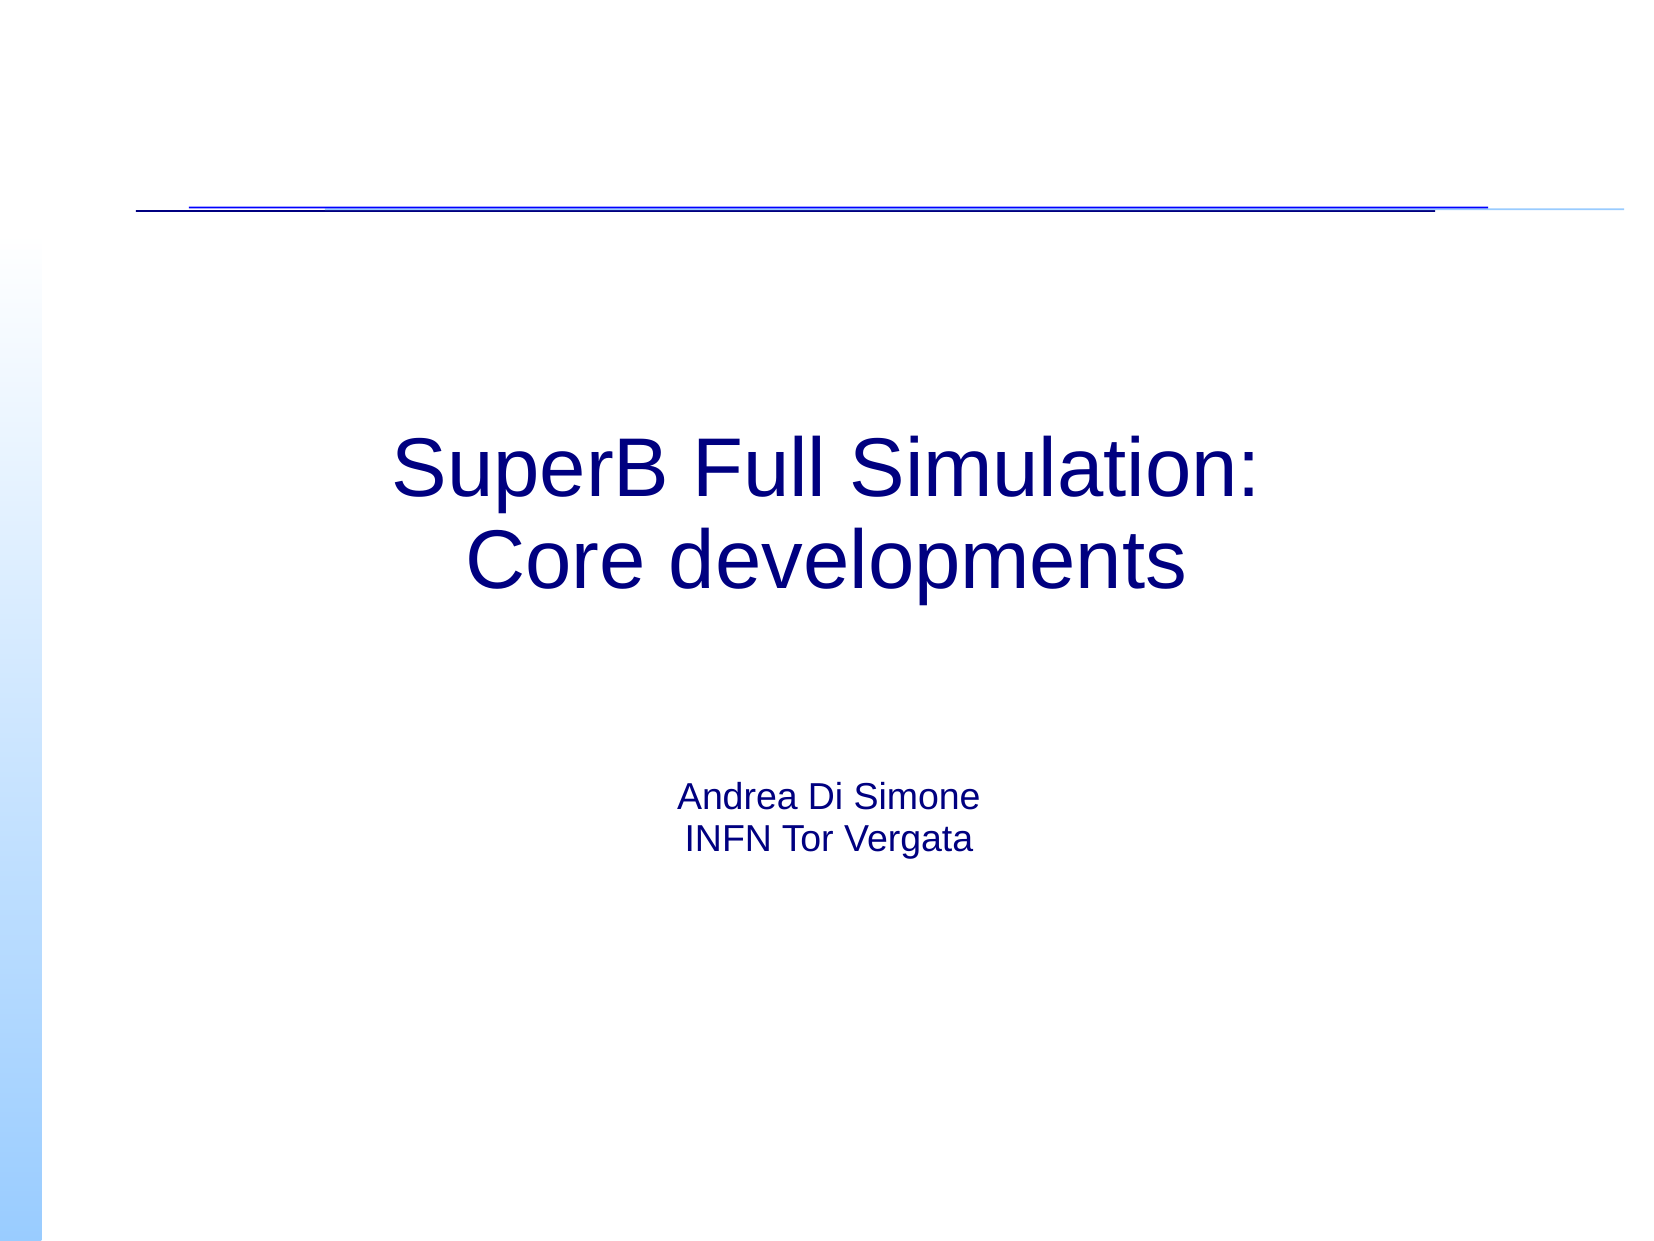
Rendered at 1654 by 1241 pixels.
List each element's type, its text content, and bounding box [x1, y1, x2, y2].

text_box SuperB Full Simulation: Core developments [310, 413, 1344, 615]
text_box Andrea Di Simone INFN Tor Vergata [662, 767, 996, 867]
